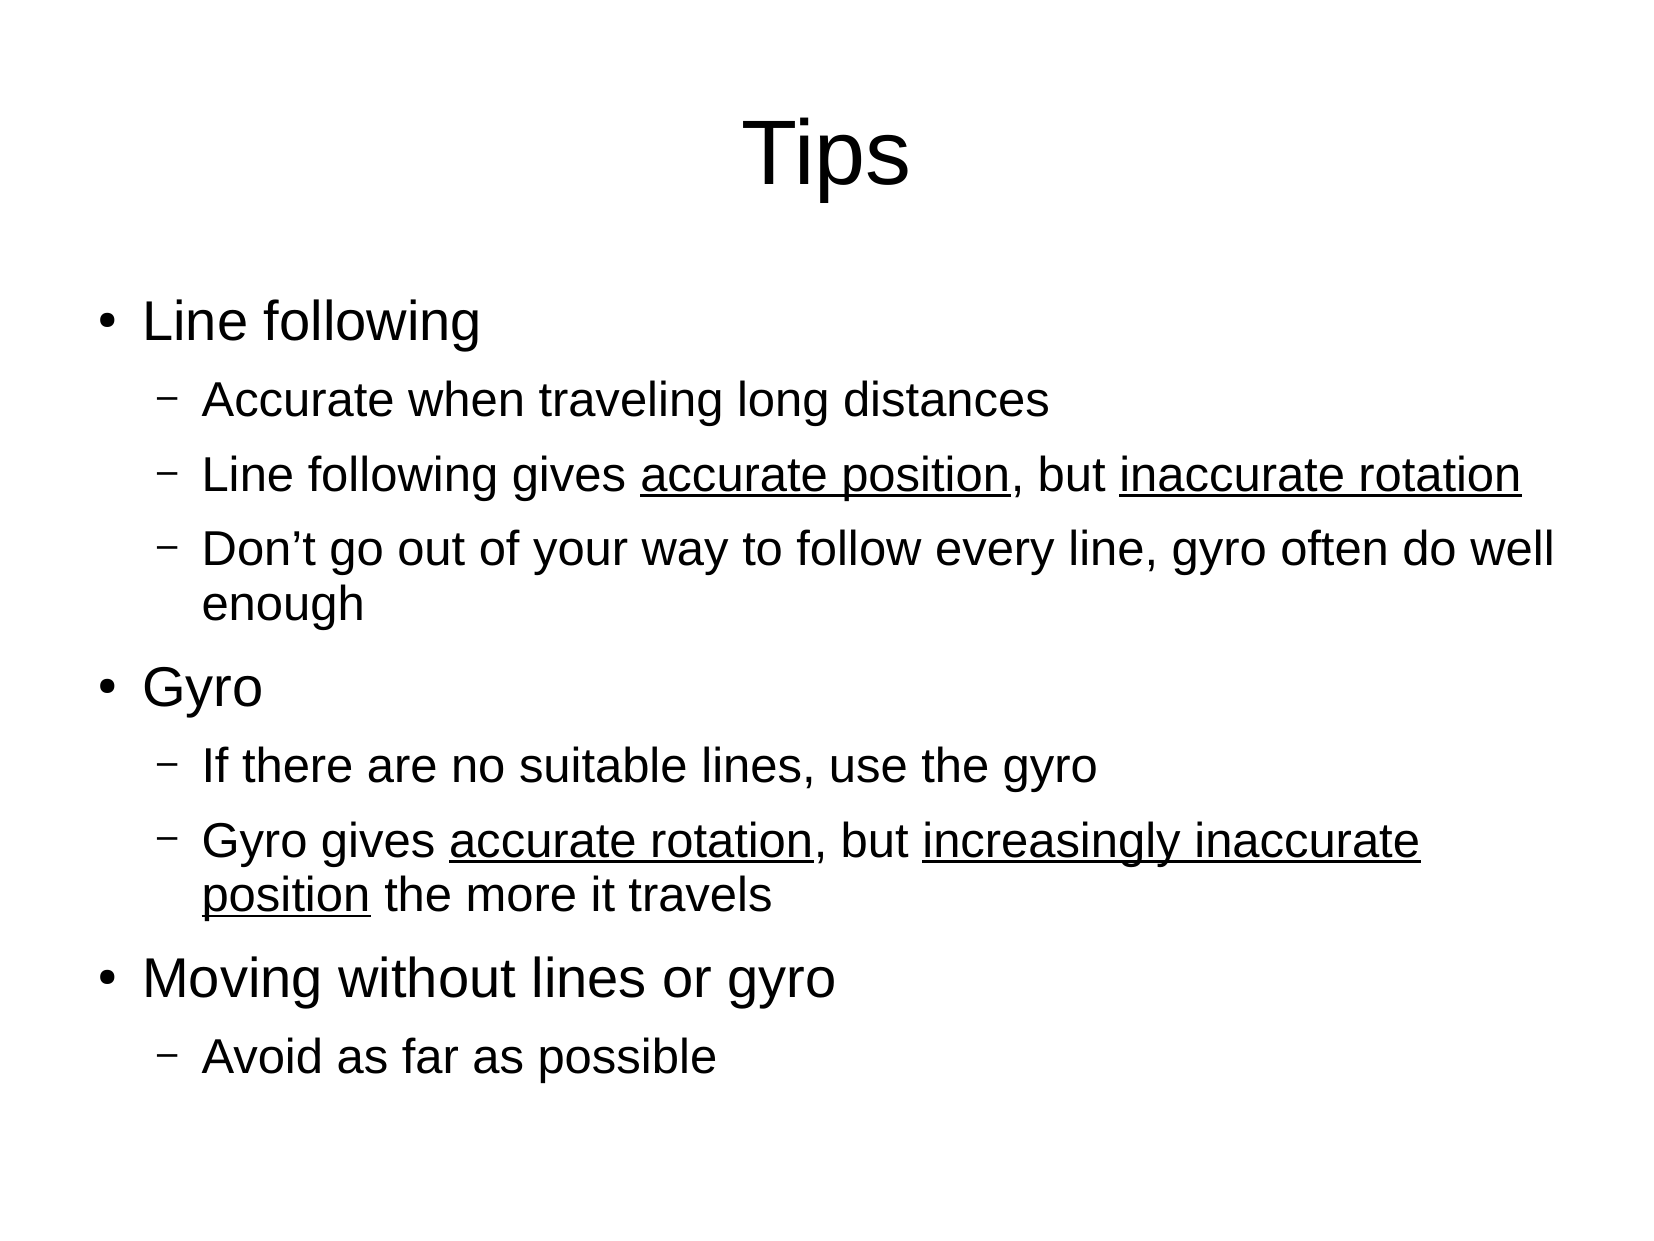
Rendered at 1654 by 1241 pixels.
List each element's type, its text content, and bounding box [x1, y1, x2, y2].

title Tips [82, 49, 1571, 257]
list Line following Accurate when traveling long distances Line following gives accurate position, but inaccurate rotation Don’t go out of your way to follow every line, gyro often do well enough Gyro If there are no suitable lines, use the gyro Gyro gives accurate rotation, but increasingly inaccurate position the more it travels Moving without lines or gyro Avoid as far as possible [82, 290, 1571, 1096]
